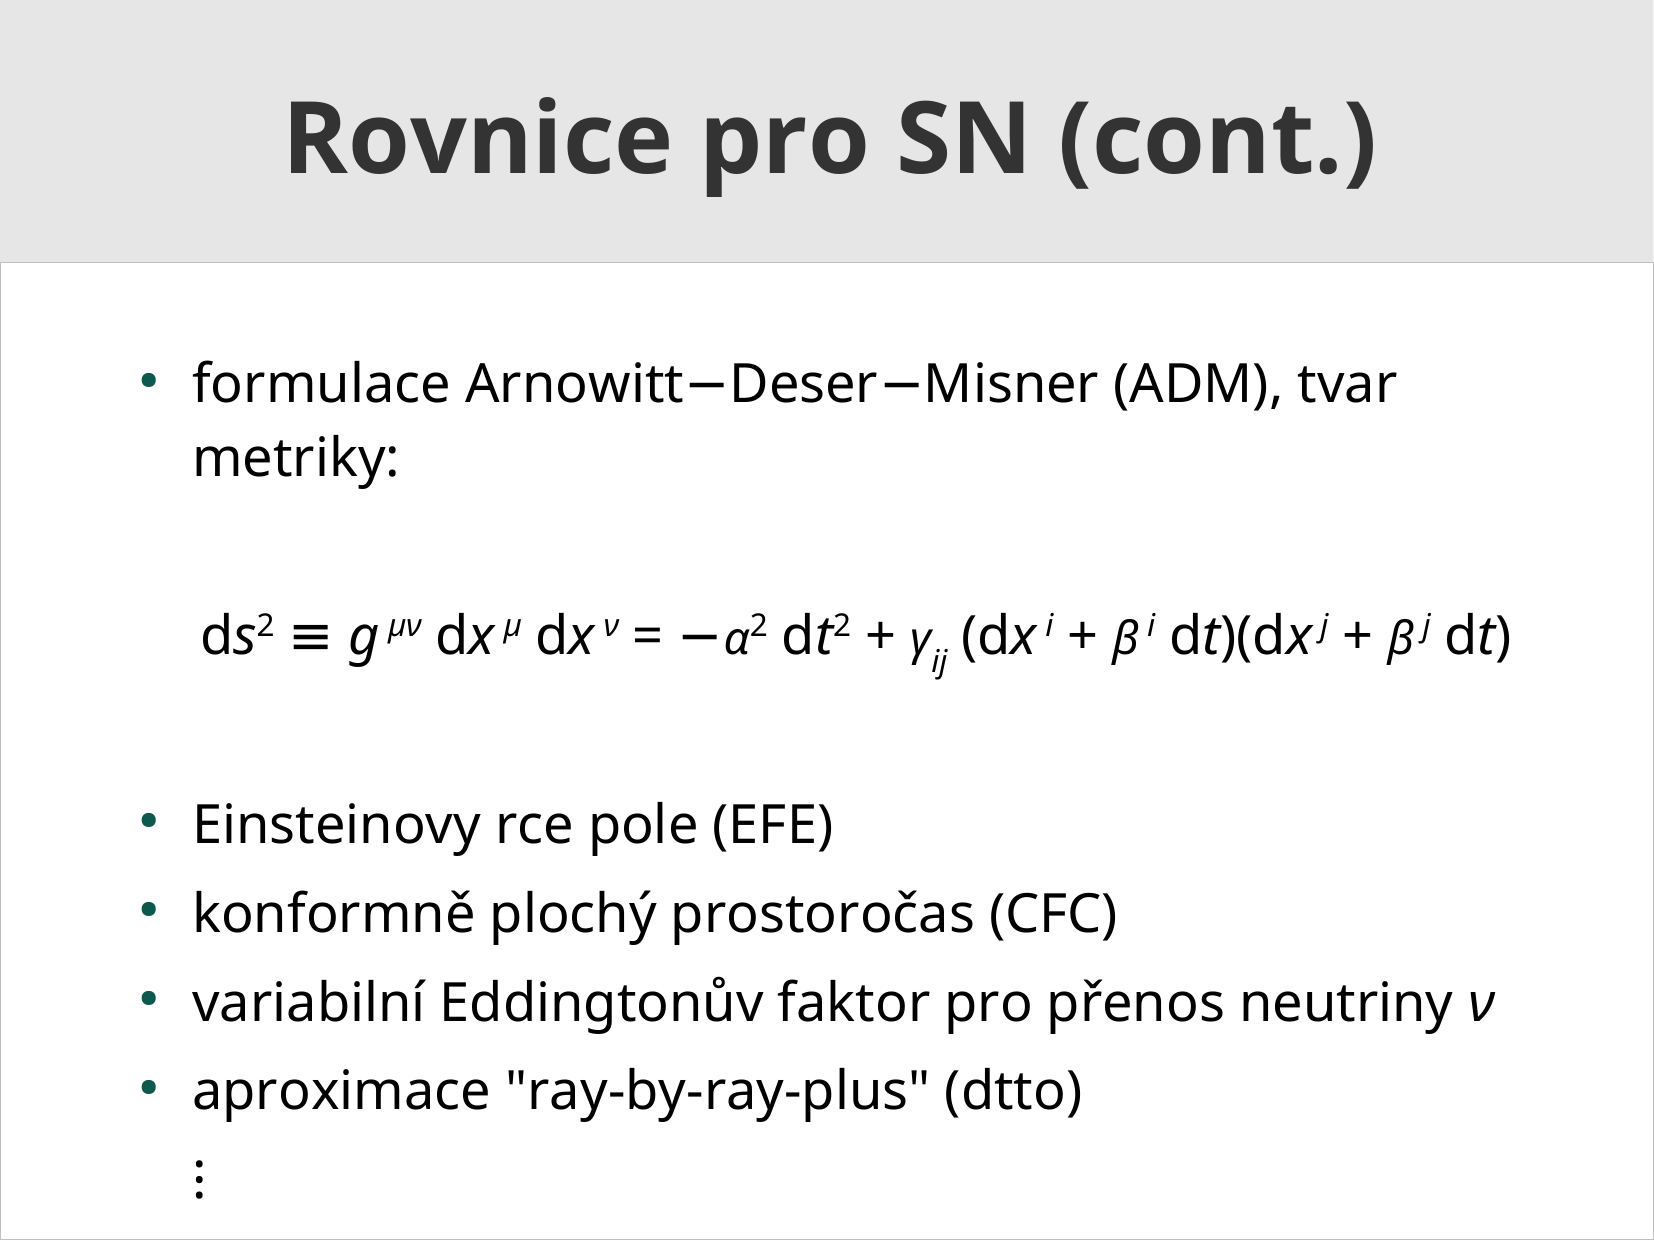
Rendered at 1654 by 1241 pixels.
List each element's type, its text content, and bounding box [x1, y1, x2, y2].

list formulace Arnowitt−Deser−Misner (ADM), tvar metriky: ds2 ≡ g µν dx µ dx ν = −α2 dt2 + γij (dx i + β i dt)(dx j + β j dt) Einsteinovy rce pole (EFE) konformně plochý prostoročas (CFC) variabilní Eddingtonův faktor pro přenos neutriny ν aproximace "ray-by-ray-plus" (dtto) ⁝ [121, 344, 1534, 1092]
title Rovnice pro SN (cont.) [124, 31, 1537, 239]
